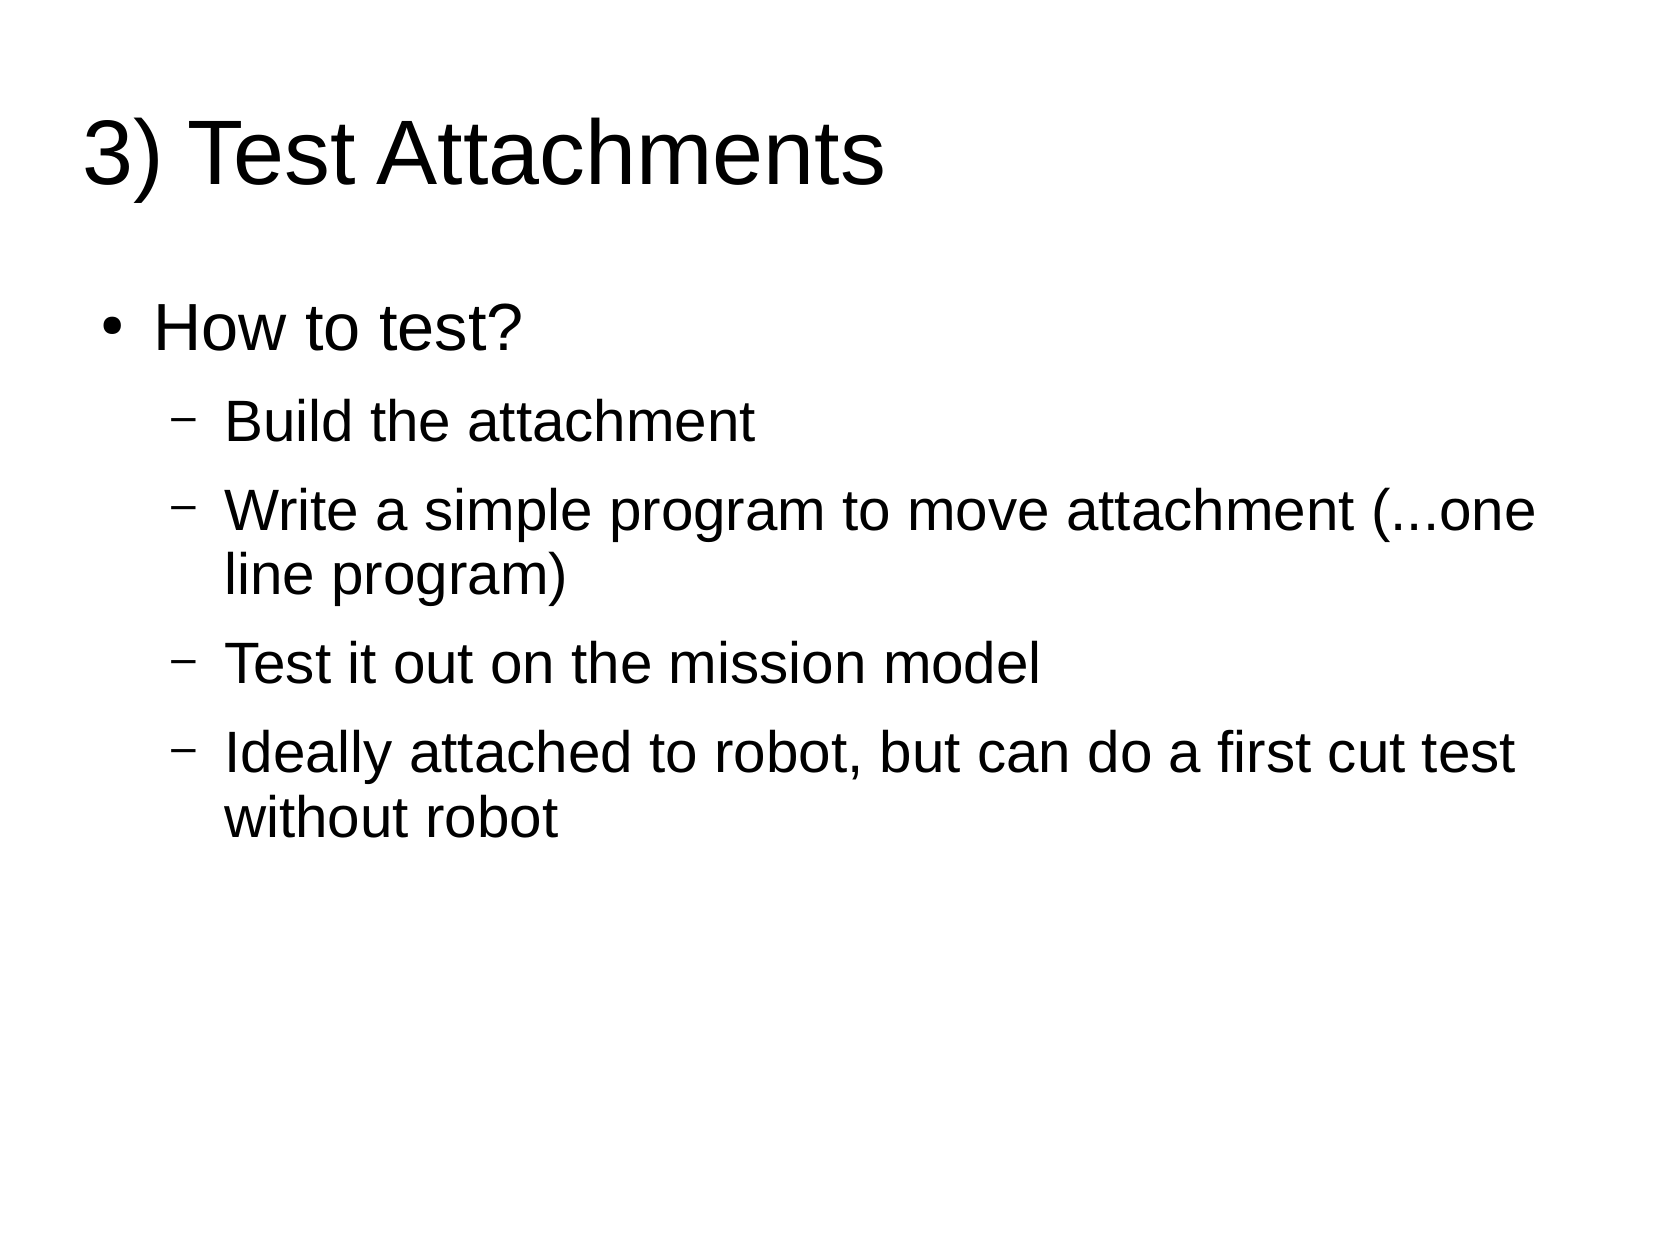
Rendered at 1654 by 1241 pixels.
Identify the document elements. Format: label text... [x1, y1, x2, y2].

list How to test? Build the attachment Write a simple program to move attachment (...one line program) Test it out on the mission model Ideally attached to robot, but can do a first cut test without robot [82, 290, 1571, 1010]
title 3) Test Attachments [82, 49, 1571, 257]
